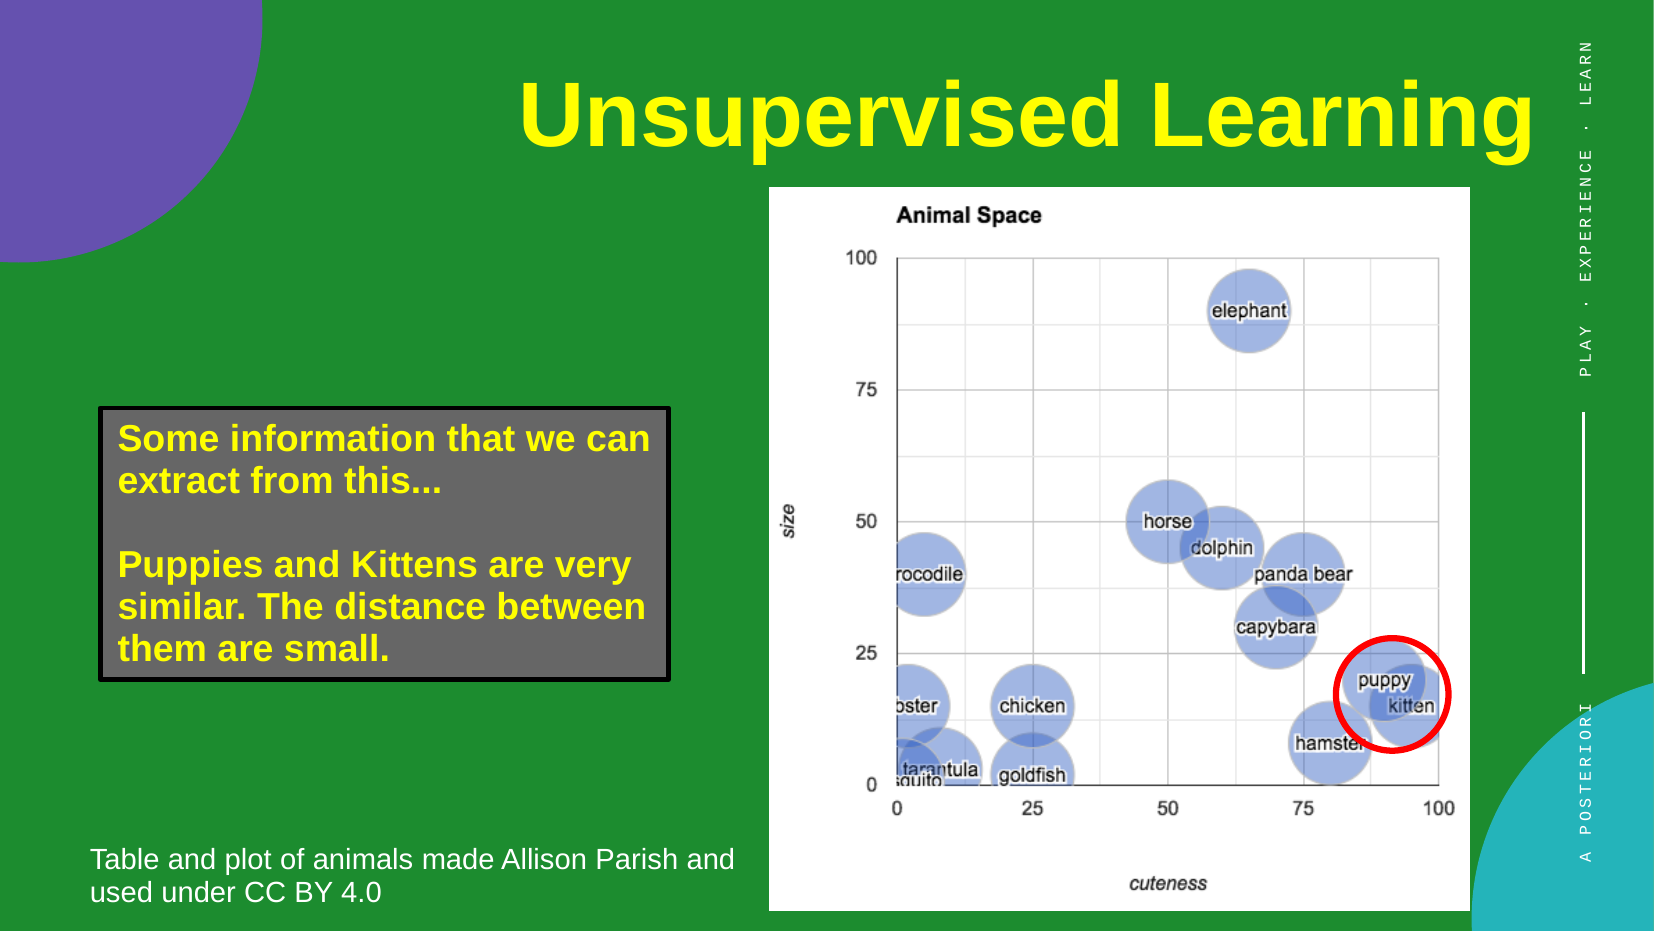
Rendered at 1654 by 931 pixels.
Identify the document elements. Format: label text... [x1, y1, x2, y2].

title Unsupervised Learning [262, 37, 1538, 193]
picture [769, 187, 1470, 911]
text_box Some information that we can extract from this... Puppies and Kittens are very similar. The distance between them are small. [100, 408, 669, 680]
text_box Table and plot of animals made Allison Parish and used under CC BY 4.0 [75, 835, 821, 931]
